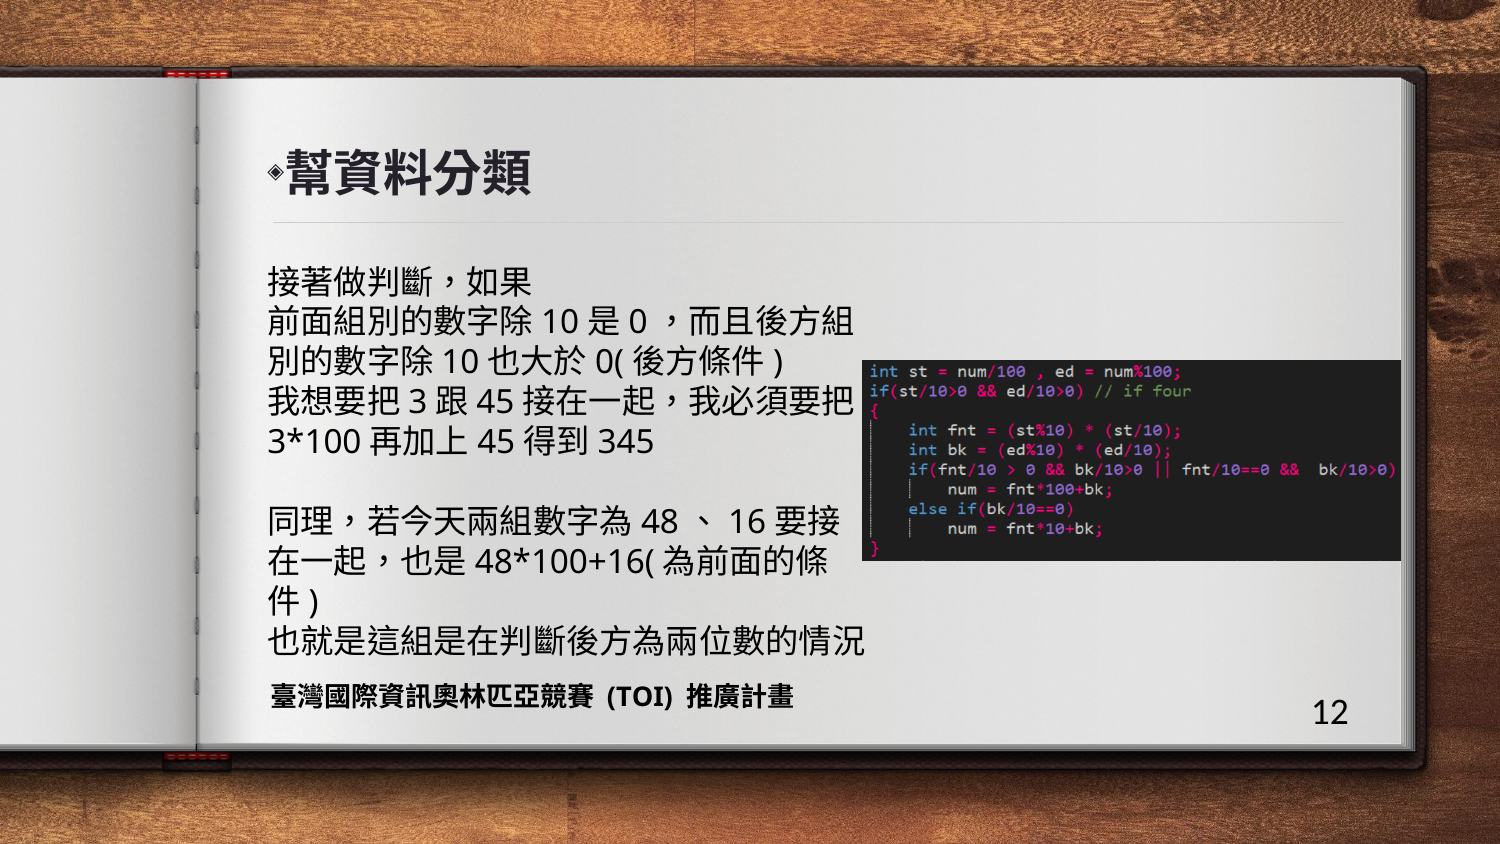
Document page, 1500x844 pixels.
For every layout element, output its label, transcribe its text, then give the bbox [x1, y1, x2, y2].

list 幫資料分類 [252, 126, 1194, 216]
picture [862, 360, 1401, 561]
text_box 接著做判斷，如果 前面組別的數字除10是0，而且後方組別的數字除10也大於0(後方條件) 我想要把3跟45接在一起，我必須要把 3*100再加上45得到345 同理，若今天兩組數字為48、16要接在一起，也是48*100+16(為前面的條件) 也就是這組是在判斷後方為兩位數的情況 [252, 253, 885, 632]
text_box [1295, 672, 1386, 737]
